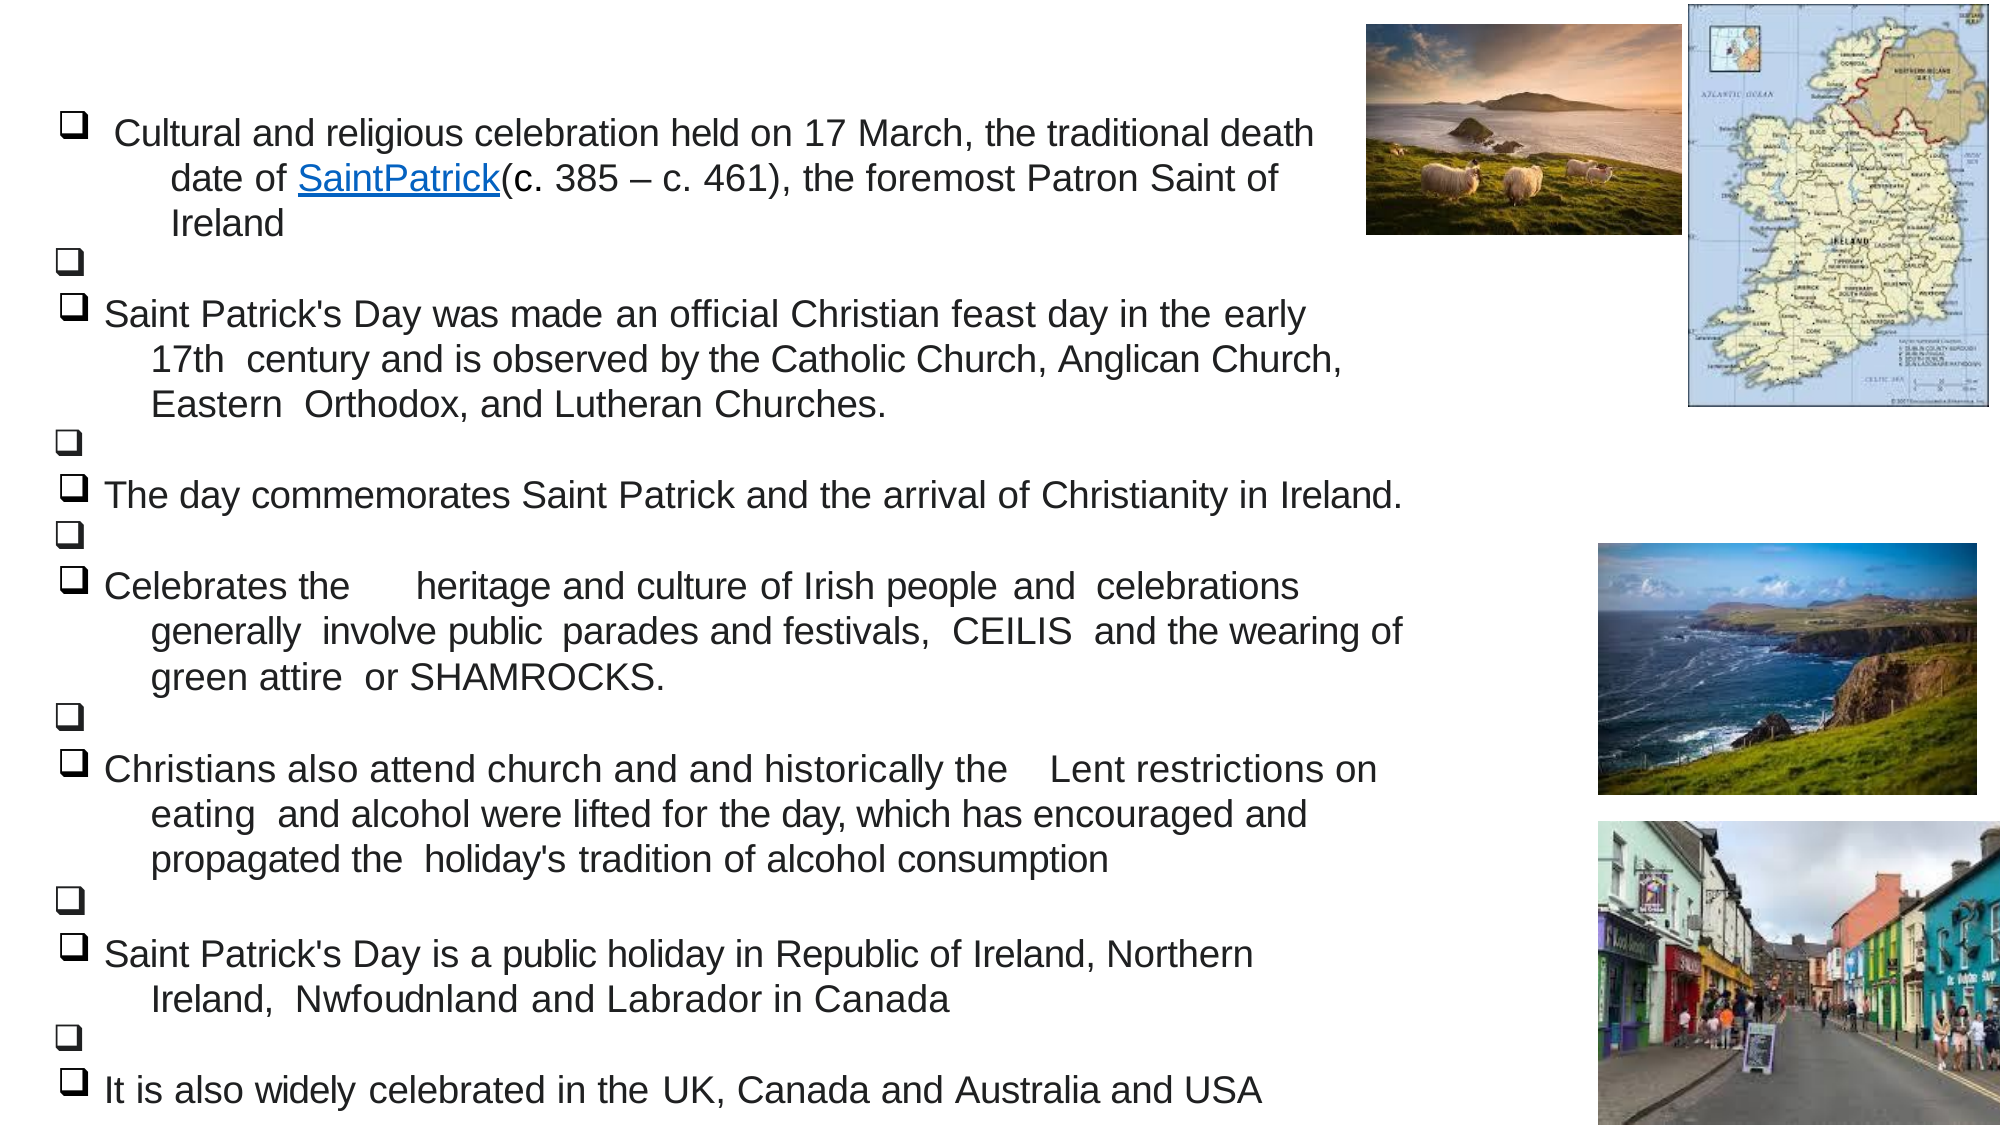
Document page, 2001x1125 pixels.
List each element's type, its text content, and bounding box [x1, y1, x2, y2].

picture [1598, 821, 2000, 1125]
picture [1366, 24, 1682, 235]
text_box Cultural and religious celebration held on 17 March, the traditional death date of Saint Patrick (c. 385 – c. 461), the foremost Patron Saint of Ireland Saint Patrick's Day was made an official Christian feast day in the early 17th century and is observed by the Catholic Church, Anglican Church, Eastern Orthodox, and Lutheran Churches. The day commemorates Saint Patrick and the arrival of Christianity in Ireland. Celebrates the heritage and culture of Irish people and celebrations generally involve public parades and festivals, CEILIS and the wearing of green attire or SHAMROCKS. Christians also attend church and and historically the Lent restrictions on eating and alcohol were lifted for the day, which has encouraged and propagated the holiday's tradition of alcohol consumption Saint Patrick's Day is a public holiday in Republic of Ireland, Northern Ireland, Nwfoudnland and Labrador in Canada It is also widely celebrated in the UK, Canada and Australia and USA [52, 104, 1433, 1056]
picture [1598, 543, 1977, 796]
picture [1688, 5, 1989, 407]
